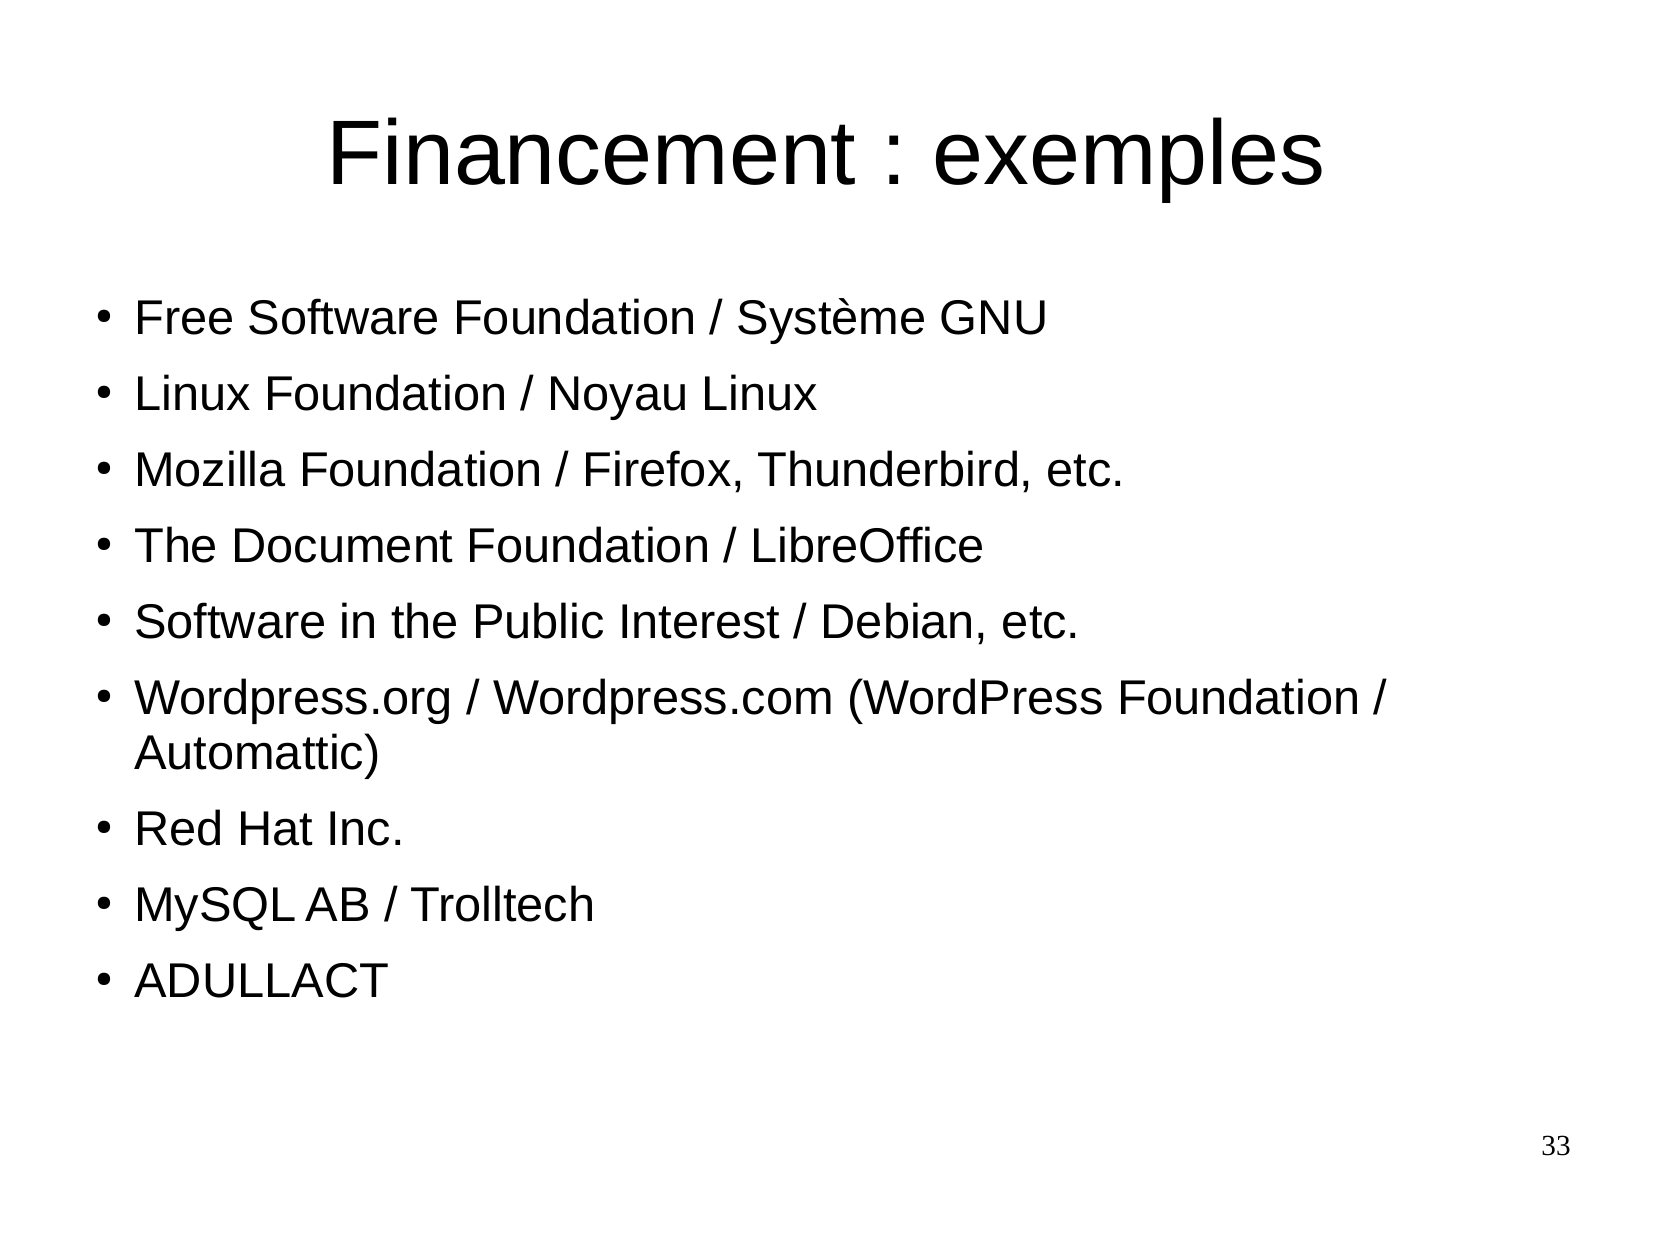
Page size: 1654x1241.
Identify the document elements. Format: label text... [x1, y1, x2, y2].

list Free Software Foundation / Système GNU Linux Foundation / Noyau Linux Mozilla Foundation / Firefox, Thunderbird, etc. The Document Foundation / LibreOffice Software in the Public Interest / Debian, etc. Wordpress.org / Wordpress.com (WordPress Foundation / Automattic) Red Hat Inc. MySQL AB / Trolltech ADULLACT [82, 290, 1538, 1010]
title Financement : exemples [82, 49, 1571, 257]
